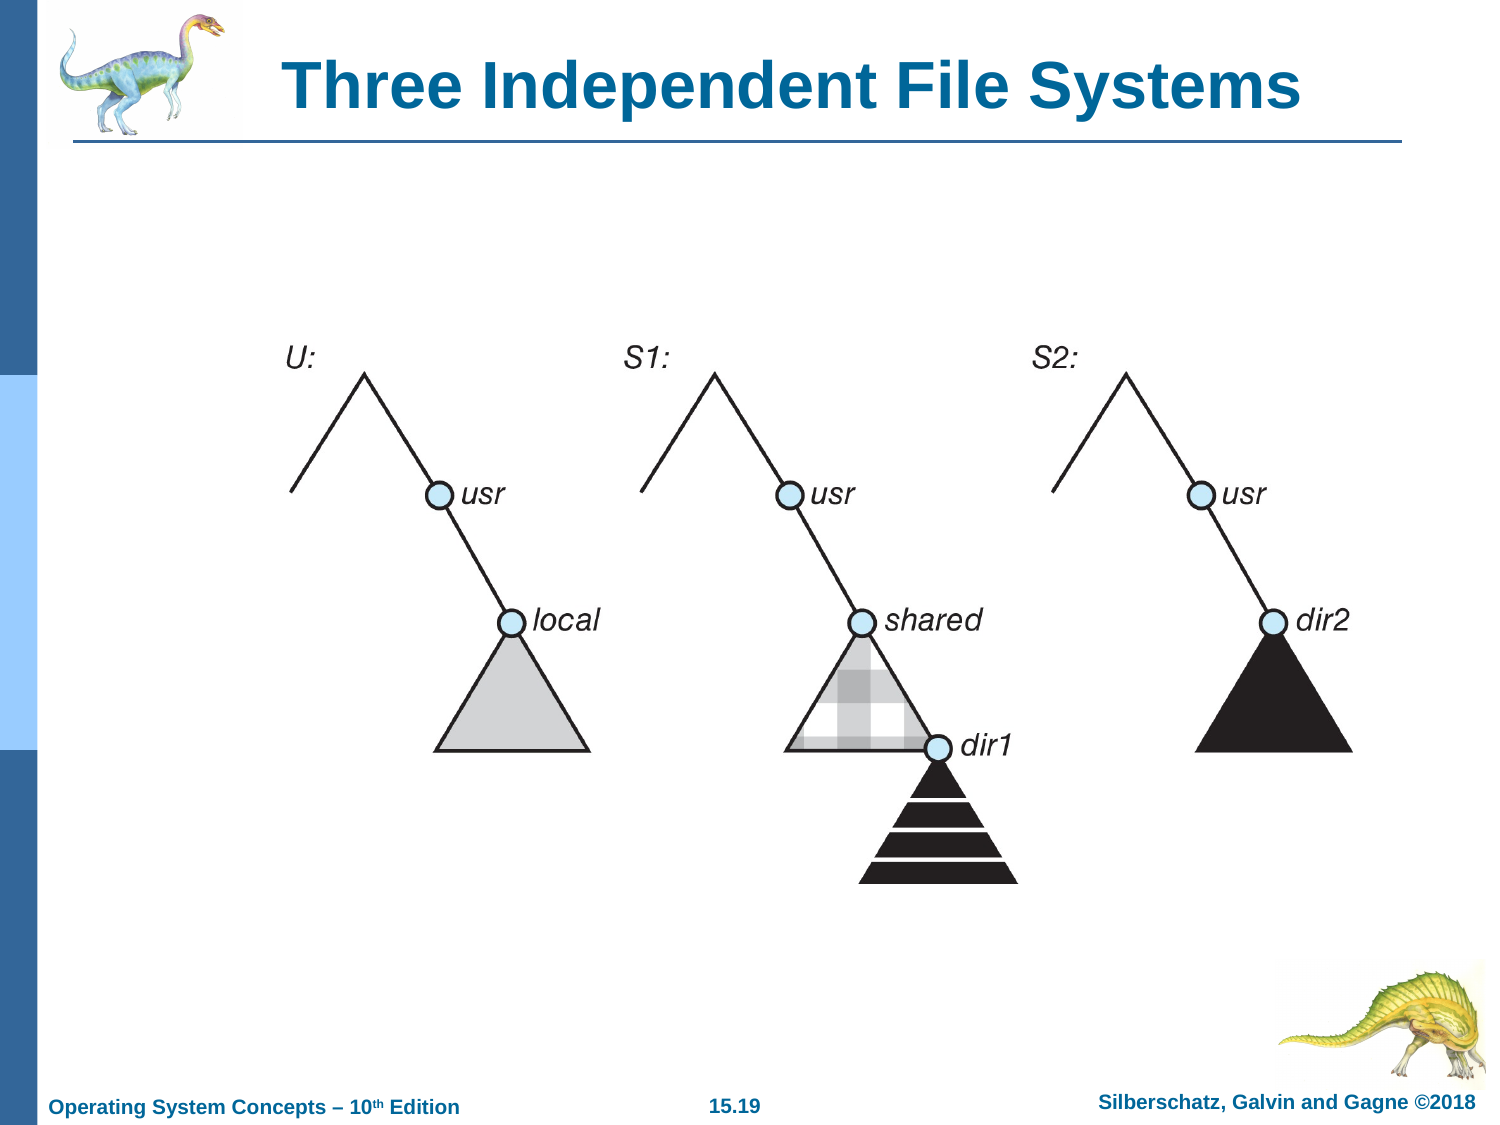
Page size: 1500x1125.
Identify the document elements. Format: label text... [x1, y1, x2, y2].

picture [1415, 1094, 1423, 1099]
picture [1275, 959, 1486, 1090]
picture [46, 0, 243, 149]
picture [284, 342, 1353, 884]
title Three Independent File Systems [155, 35, 1431, 130]
